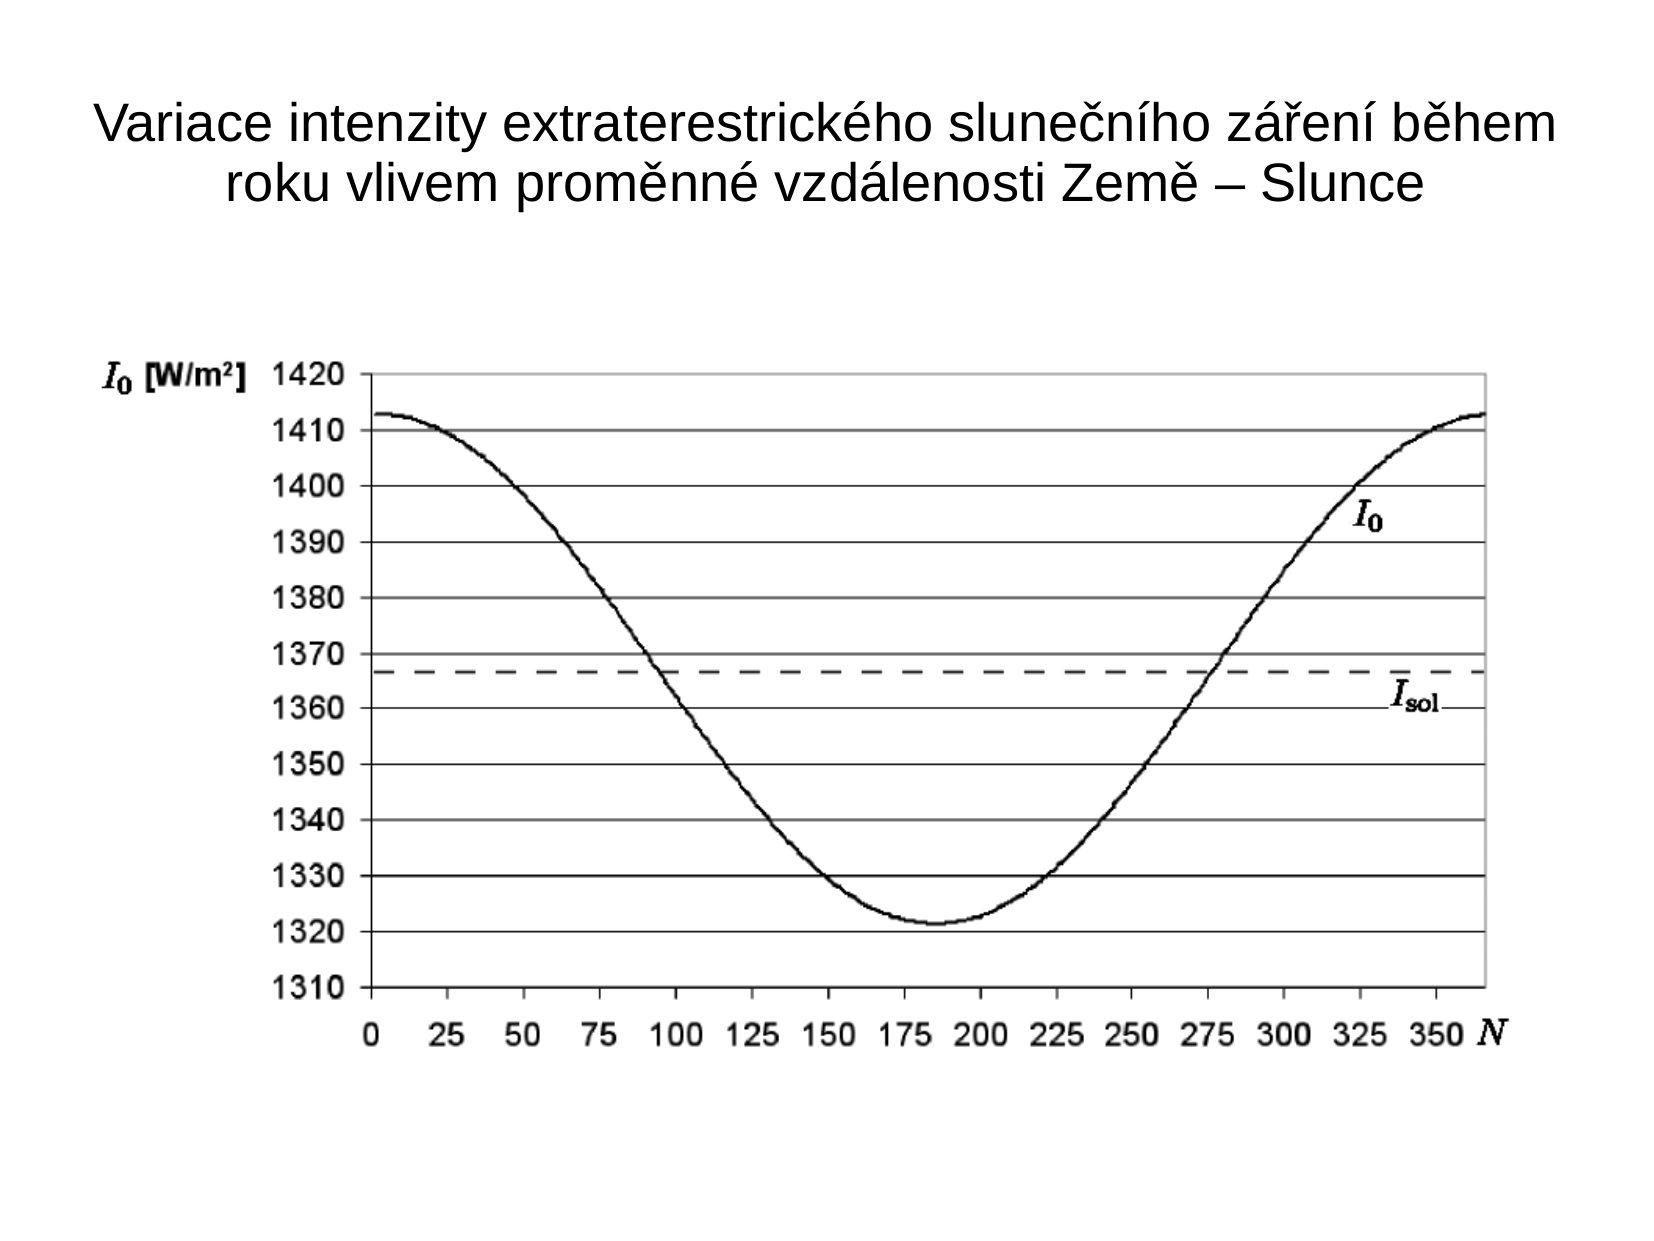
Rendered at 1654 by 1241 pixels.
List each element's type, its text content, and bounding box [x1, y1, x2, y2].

title Variace intenzity extraterestrického slunečního záření během roku vlivem proměnné vzdálenosti Země – Slunce [82, 56, 1571, 250]
picture [88, 354, 1528, 1061]
